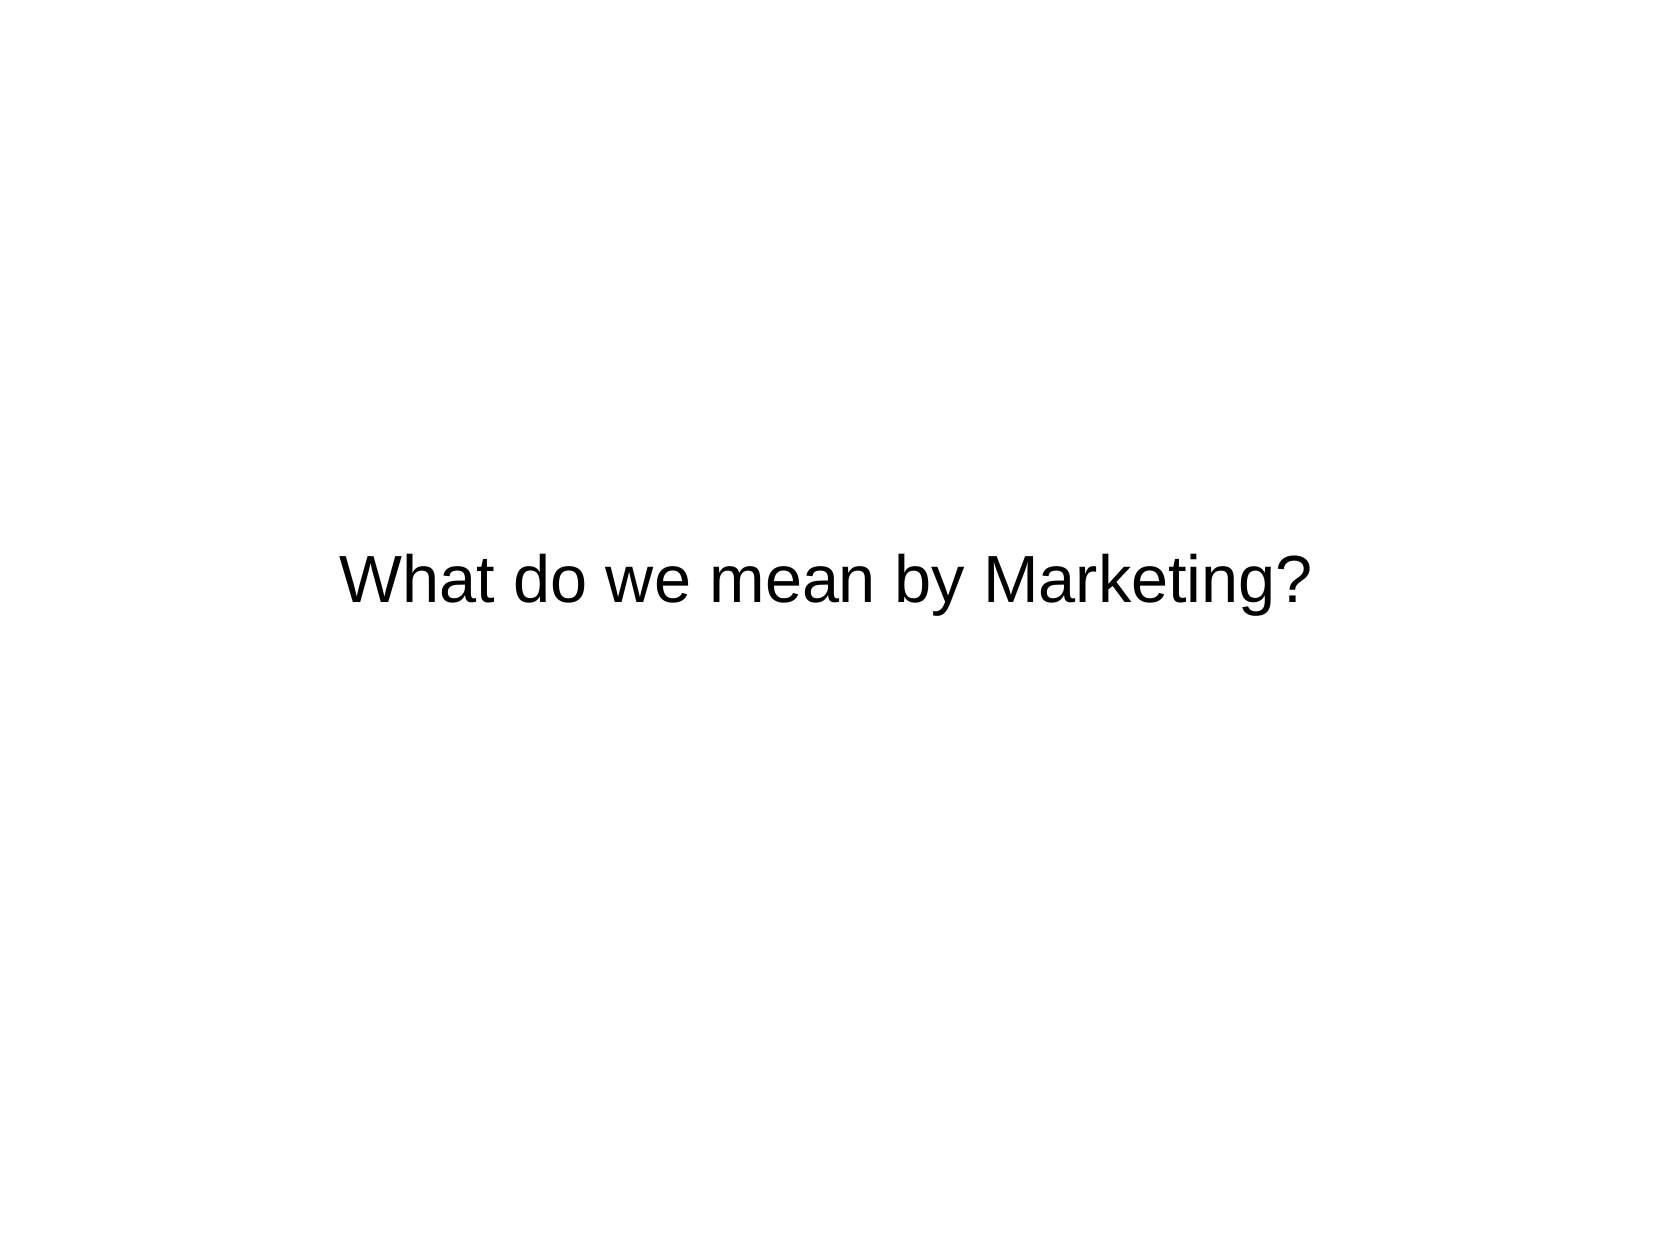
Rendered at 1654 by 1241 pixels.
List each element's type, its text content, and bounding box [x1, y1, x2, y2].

subtitle What do we mean by Marketing? [82, 56, 1571, 1102]
